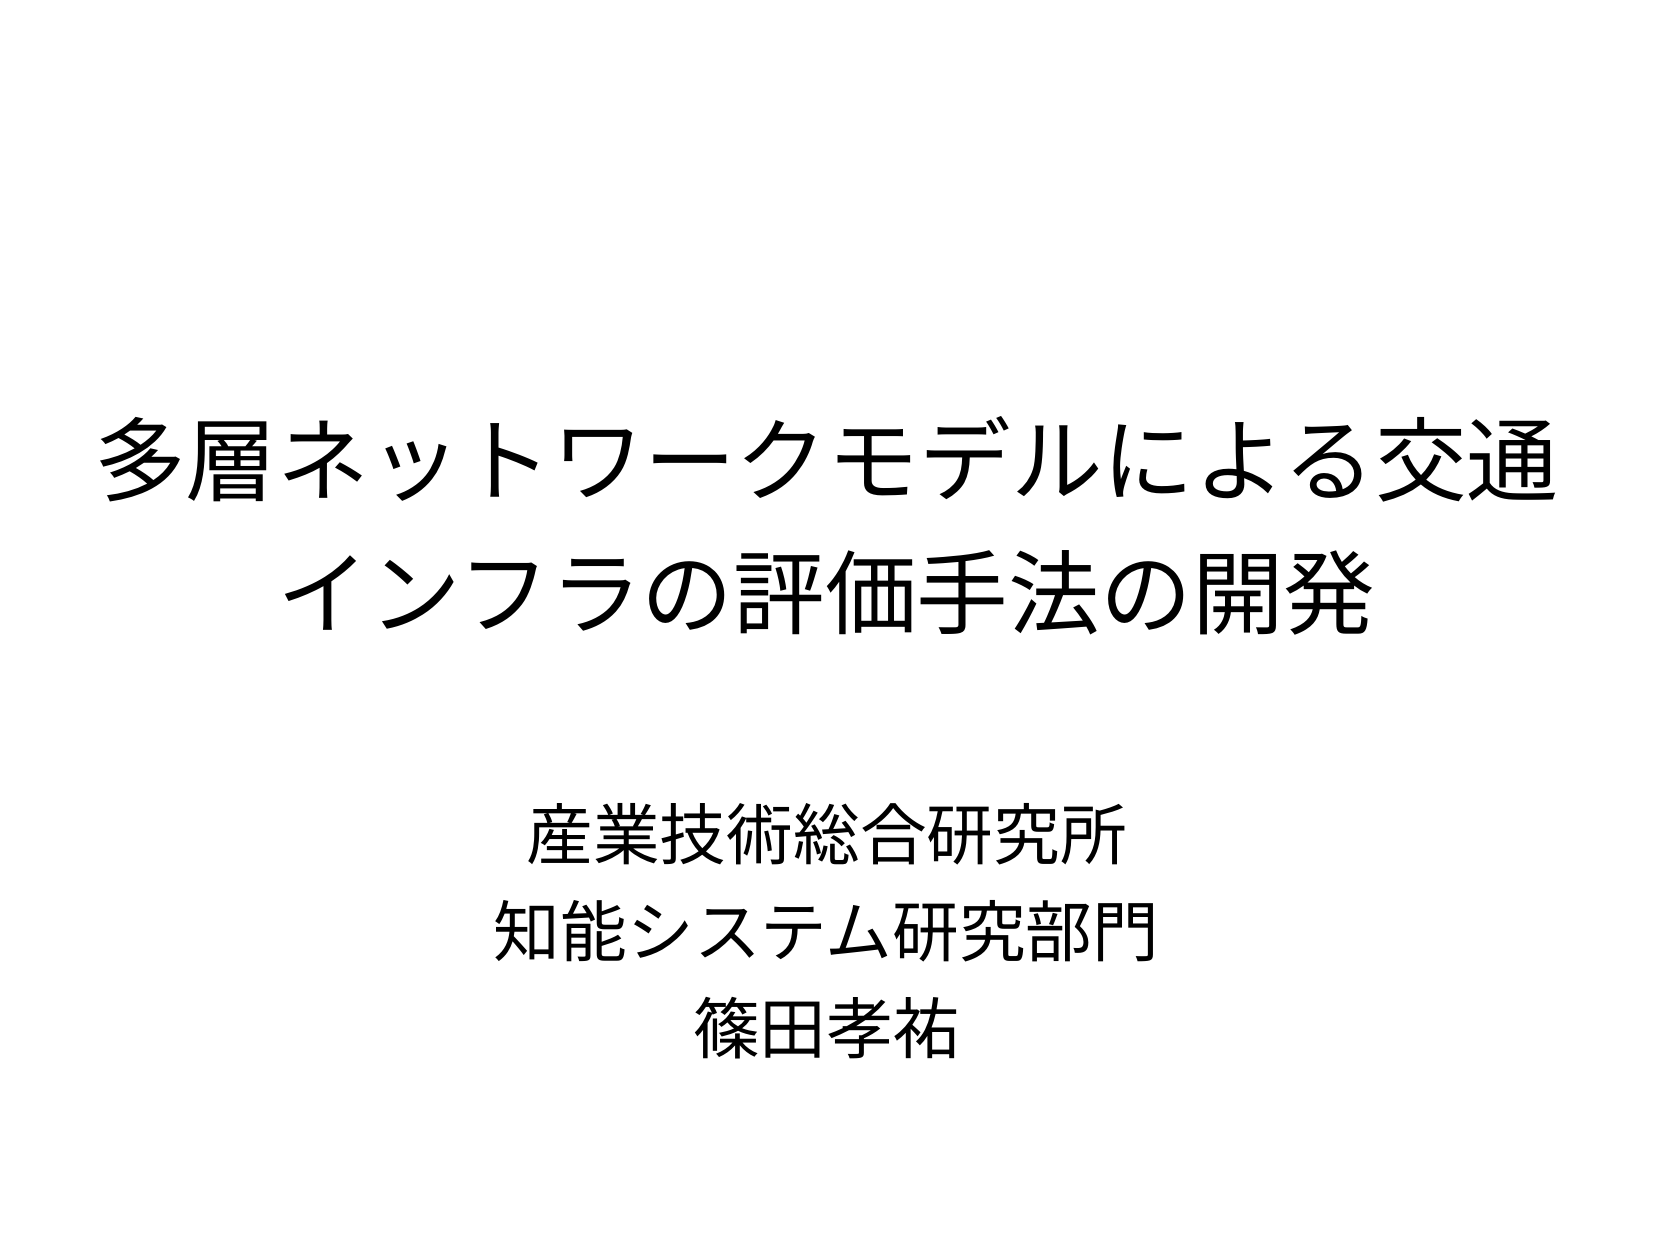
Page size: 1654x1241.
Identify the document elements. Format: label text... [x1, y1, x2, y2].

subtitle 産業技術総合研究所 知能システム研究部門 篠田孝祐 [82, 753, 1571, 1102]
title 多層ネットワークモデルによる交通インフラの評価手法の開発 [82, 340, 1571, 702]
